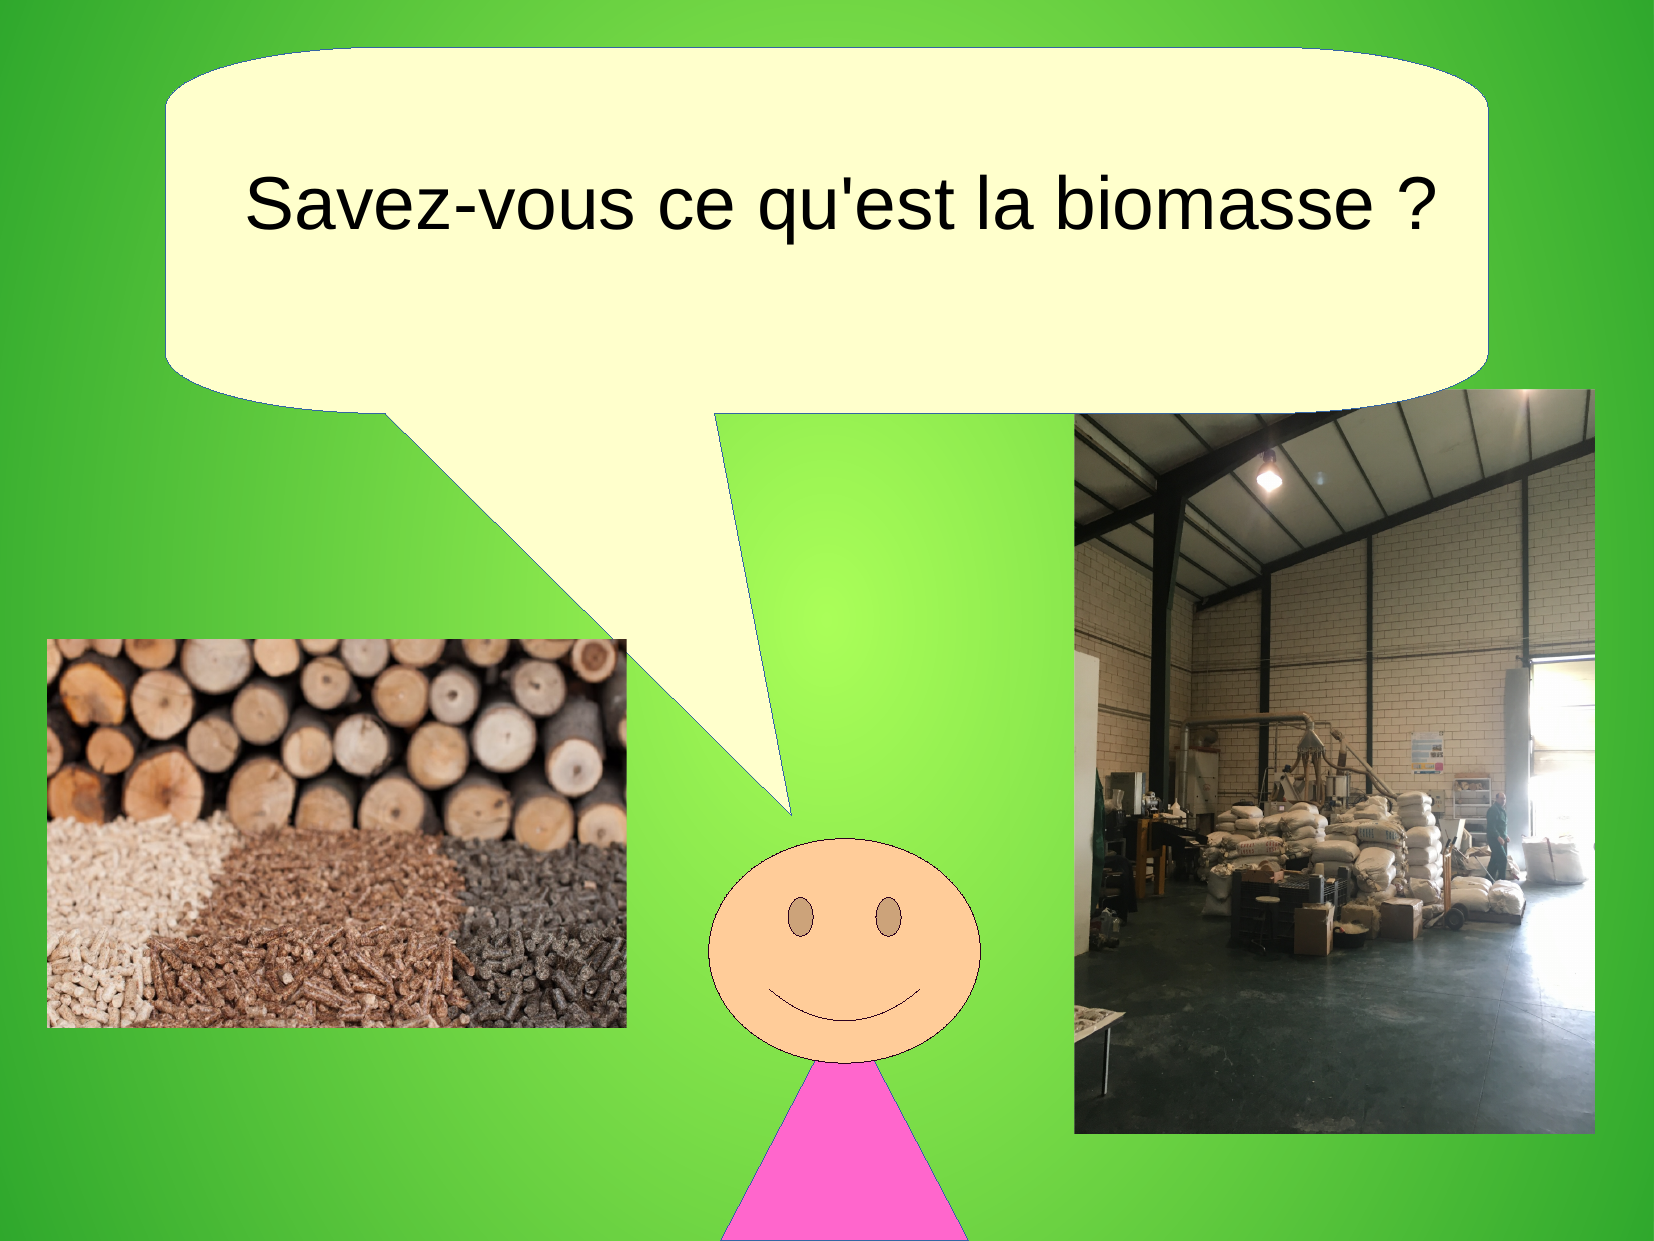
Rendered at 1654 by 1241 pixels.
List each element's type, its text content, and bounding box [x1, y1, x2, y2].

picture [47, 639, 627, 1028]
title Savez-vous ce qu'est la biomasse ? [97, 35, 1586, 372]
text_box [708, 838, 981, 1241]
text_box [176, 372, 1477, 816]
picture [1074, 389, 1595, 1134]
